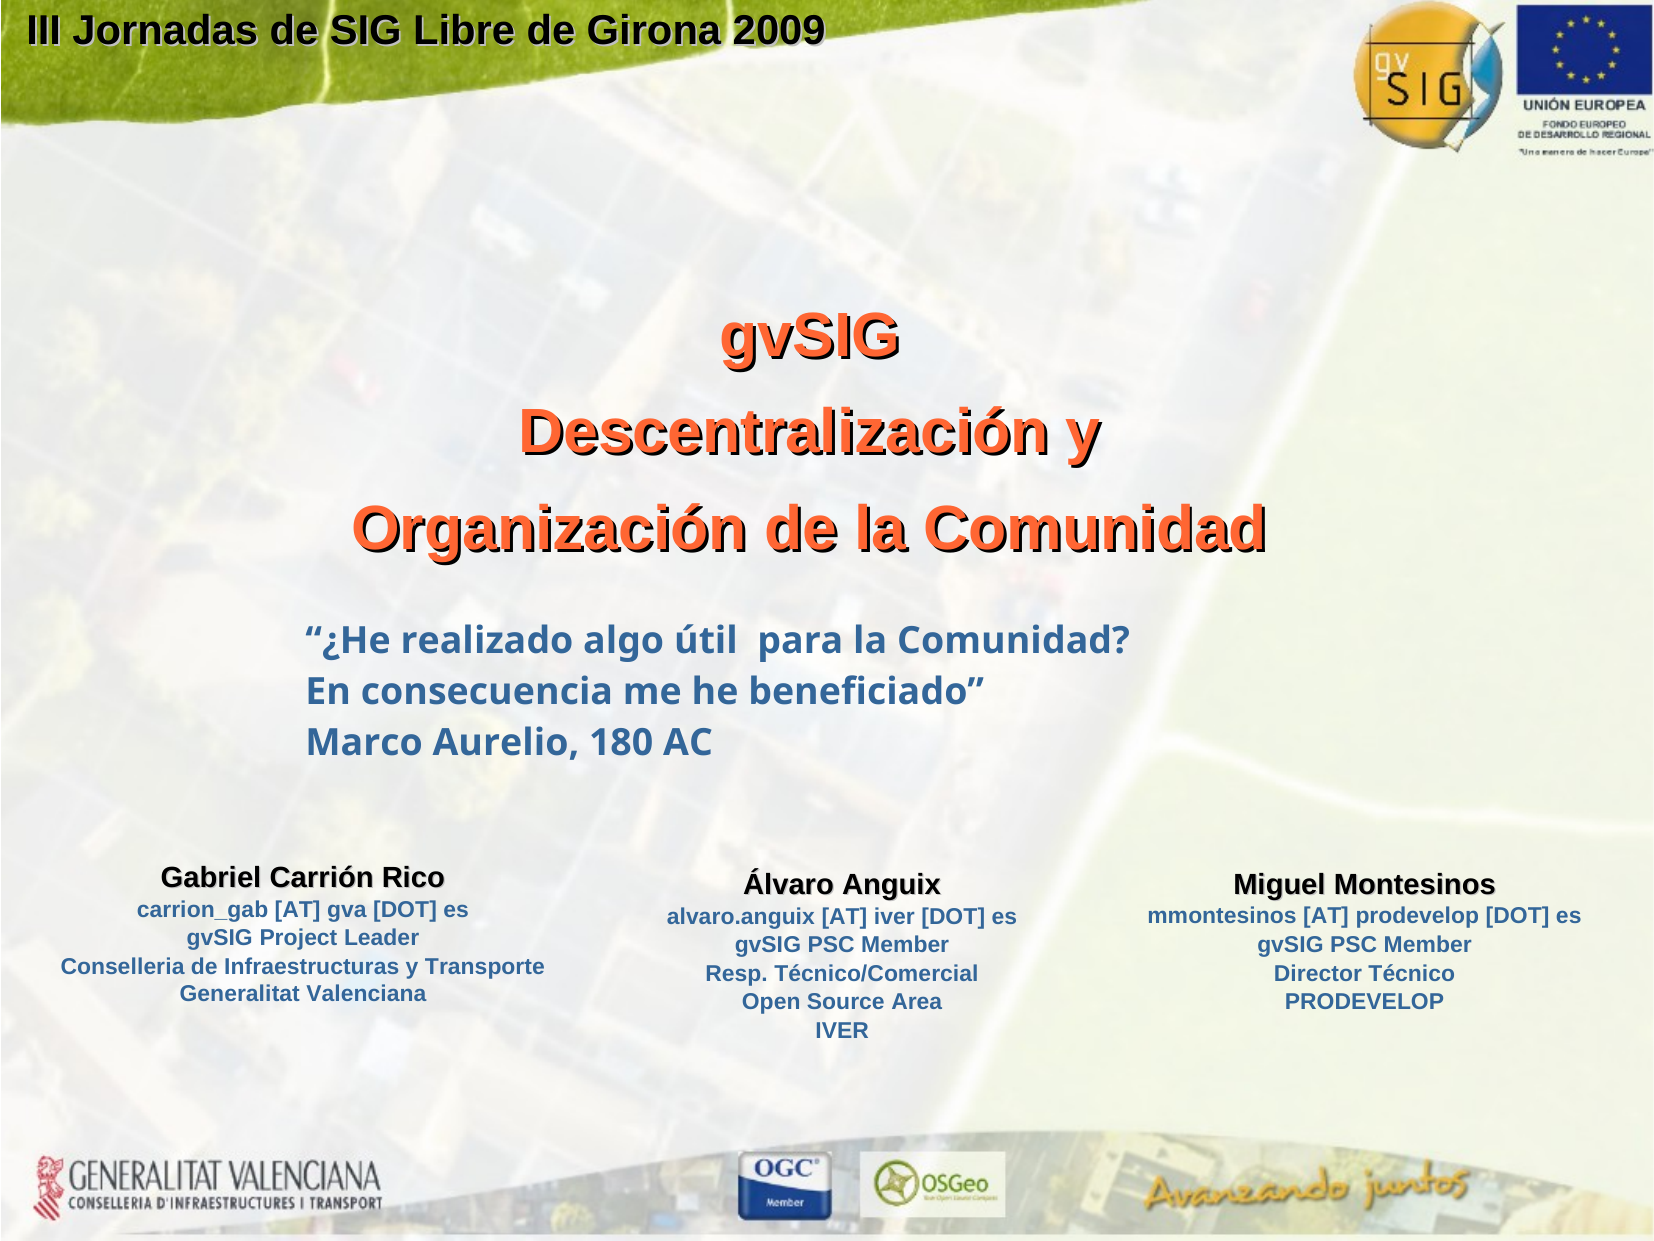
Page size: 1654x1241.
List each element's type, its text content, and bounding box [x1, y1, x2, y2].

text_box Miguel Montesinos mmontesinos [AT] prodevelop [DOT] es gvSIG PSC Member Director Técnico PRODEVELOP [1079, 859, 1650, 1076]
picture [1, 0, 1654, 1241]
text_box “¿He realizado algo útil para la Comunidad? En consecuencia me he beneficiado” Marco Aurelio, 180 AC [290, 606, 1383, 767]
text_box Álvaro Anguix alvaro.anguix [AT] iver [DOT] es gvSIG PSC Member Resp. Técnico/Comercial Open Source Area IVER [556, 860, 1128, 1101]
text_box gvSIG Descentralización y Organización de la Comunidad [118, 295, 1502, 709]
text_box Gabriel Carrión Rico carrion_gab [AT] gva [DOT] es gvSIG Project Leader Conselleria de Infraestructuras y Transporte Generalitat Valenciana [6, 853, 600, 1069]
